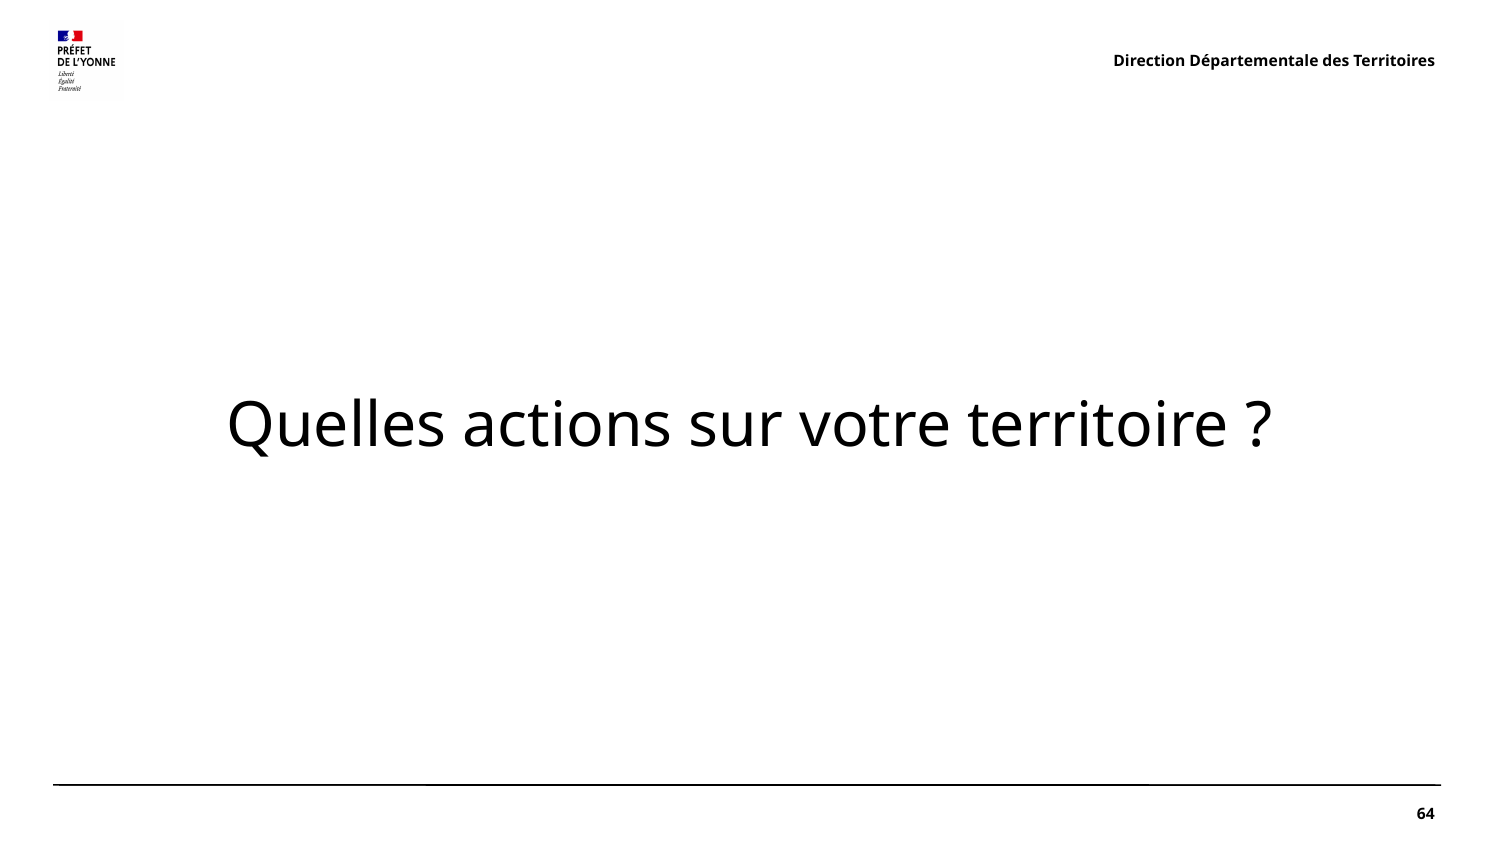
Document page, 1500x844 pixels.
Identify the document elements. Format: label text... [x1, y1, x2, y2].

picture [49, 20, 124, 101]
title Quelles actions sur votre territoire ? [75, 351, 1426, 493]
